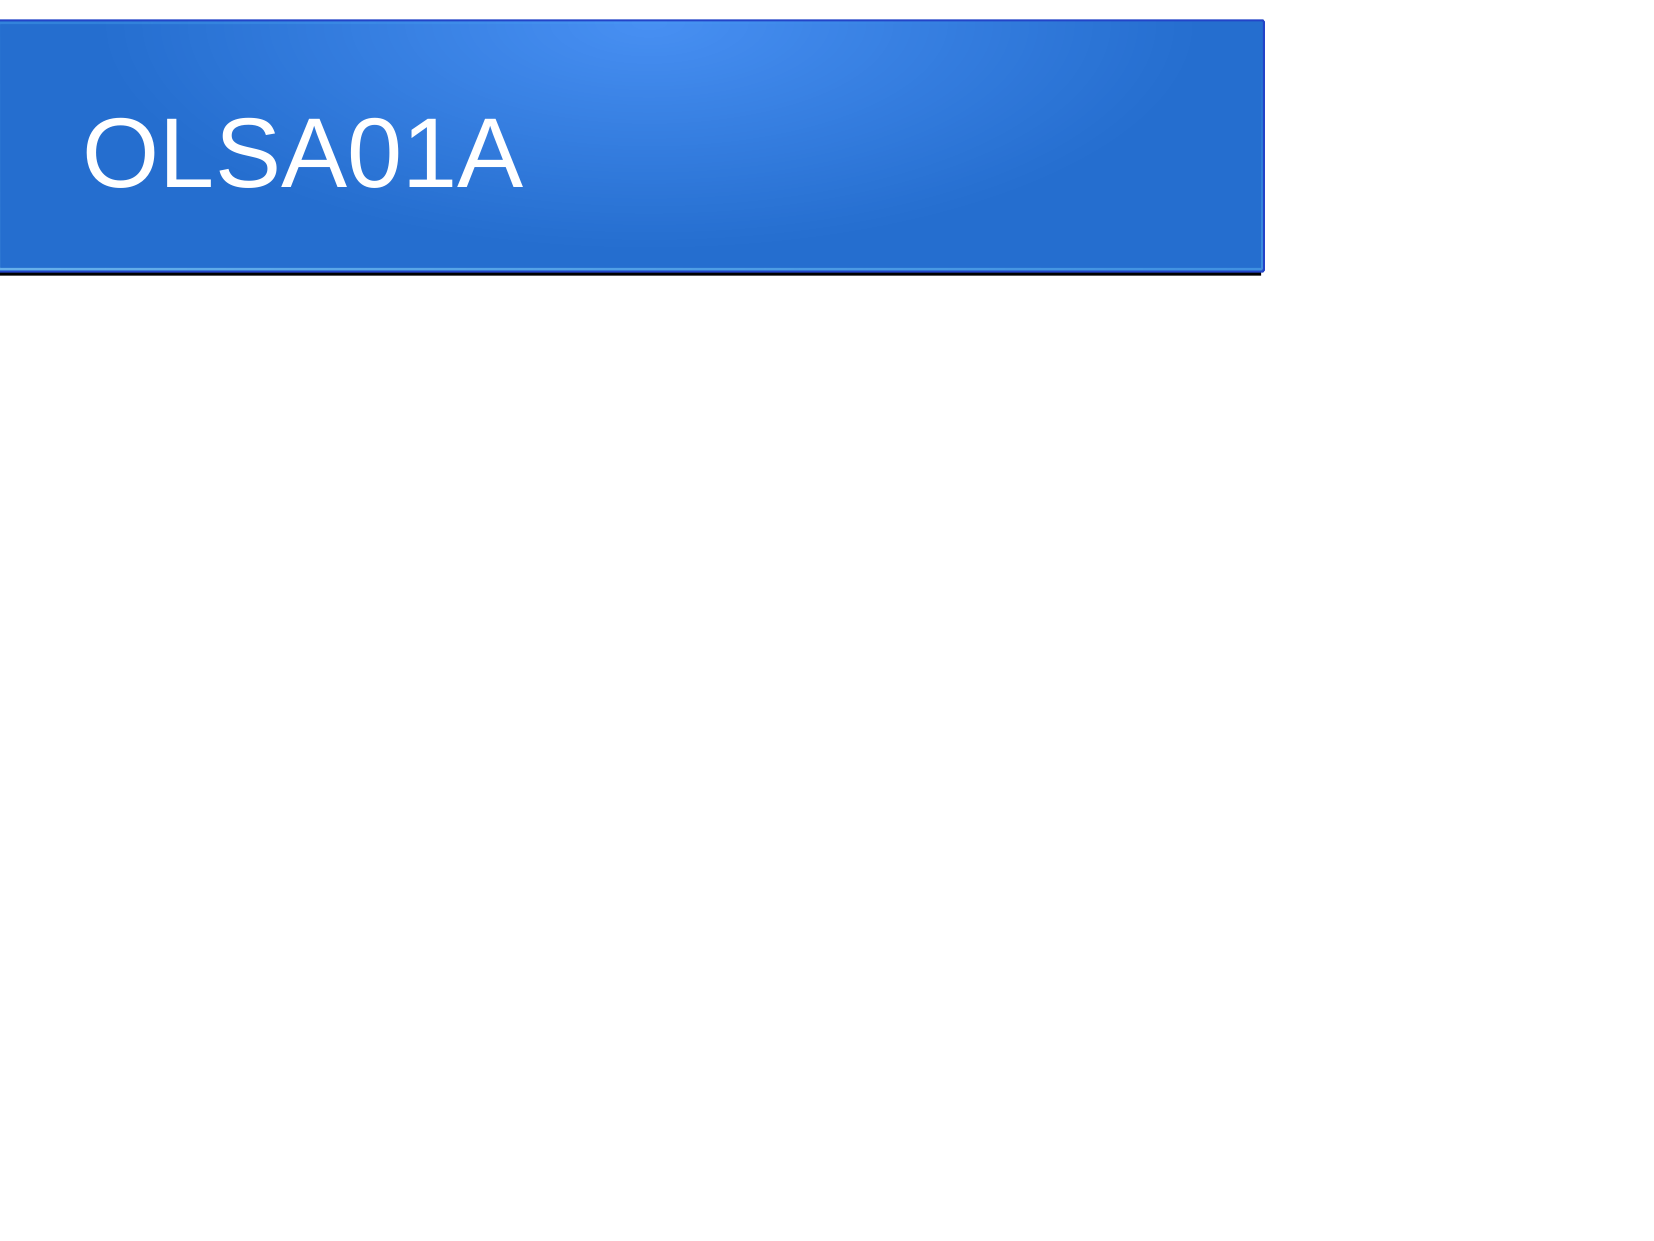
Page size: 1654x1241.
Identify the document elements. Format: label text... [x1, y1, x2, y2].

title OLSA01A [82, 49, 1250, 257]
